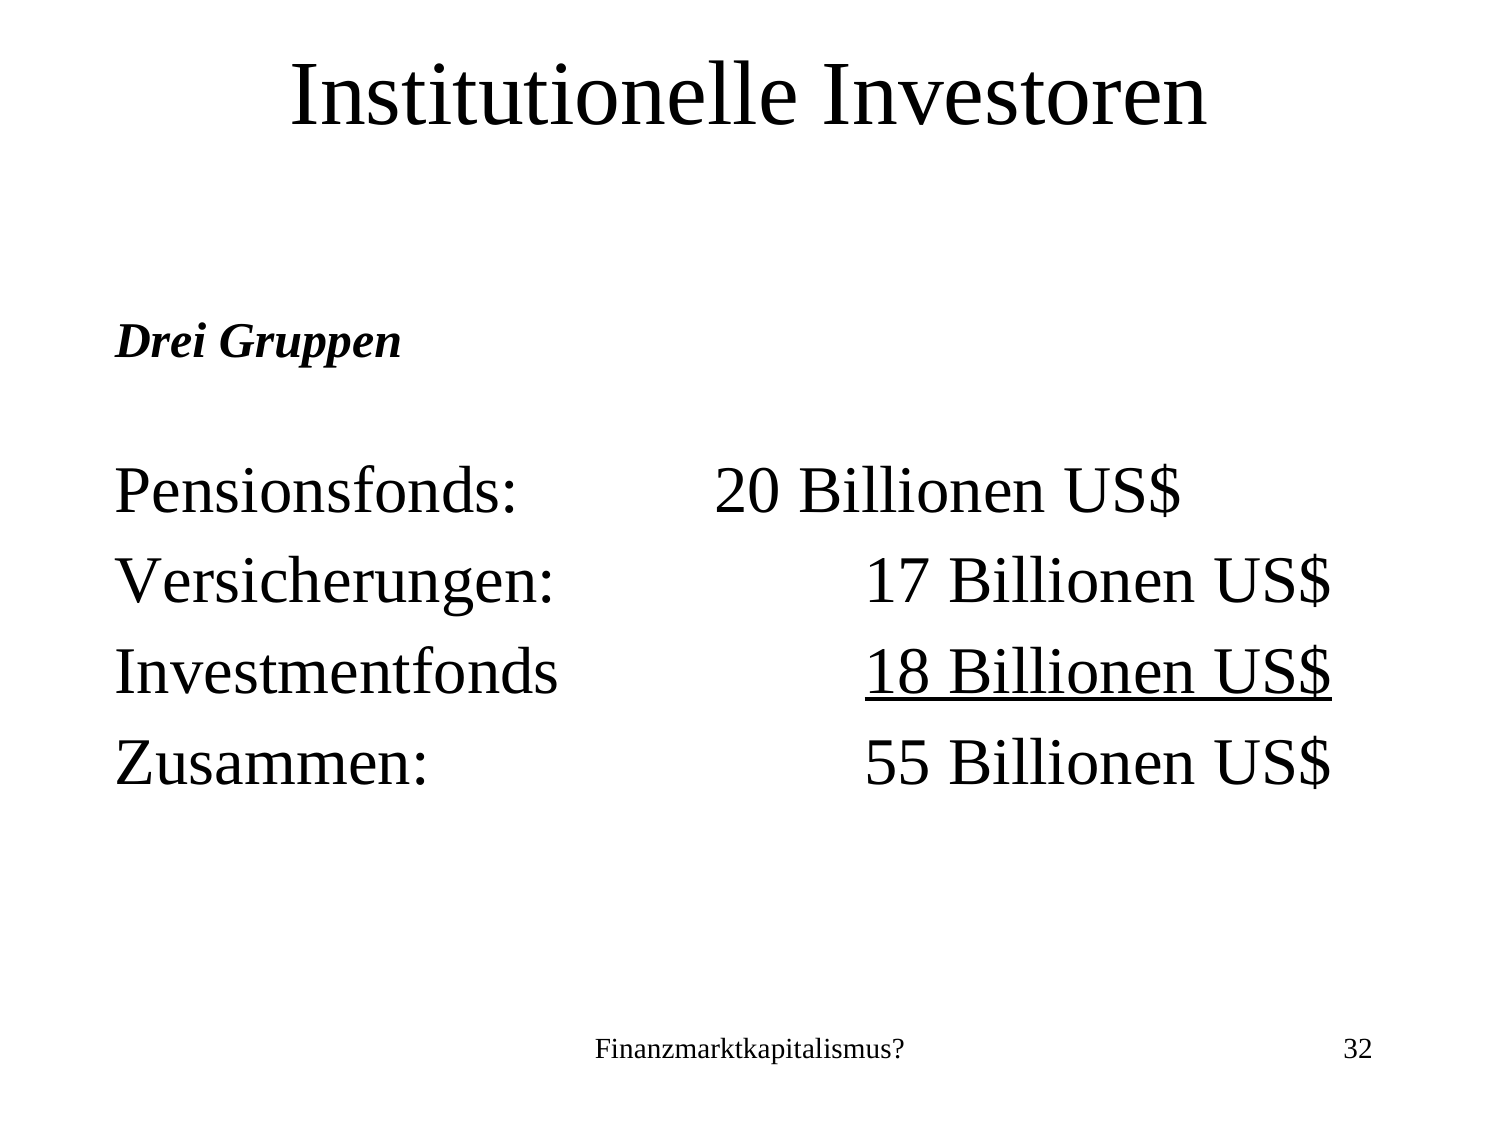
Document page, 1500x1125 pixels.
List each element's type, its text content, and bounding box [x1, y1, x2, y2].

text_box Drei Gruppen Pensionsfonds: 20 Billionen US$ Versicherungen: 17 Billionen US$ Investmentfonds 18 Billionen US$ Zusammen: 55 Billionen US$ [99, 237, 1375, 913]
text_box Institutionelle Investoren [112, 0, 1388, 188]
